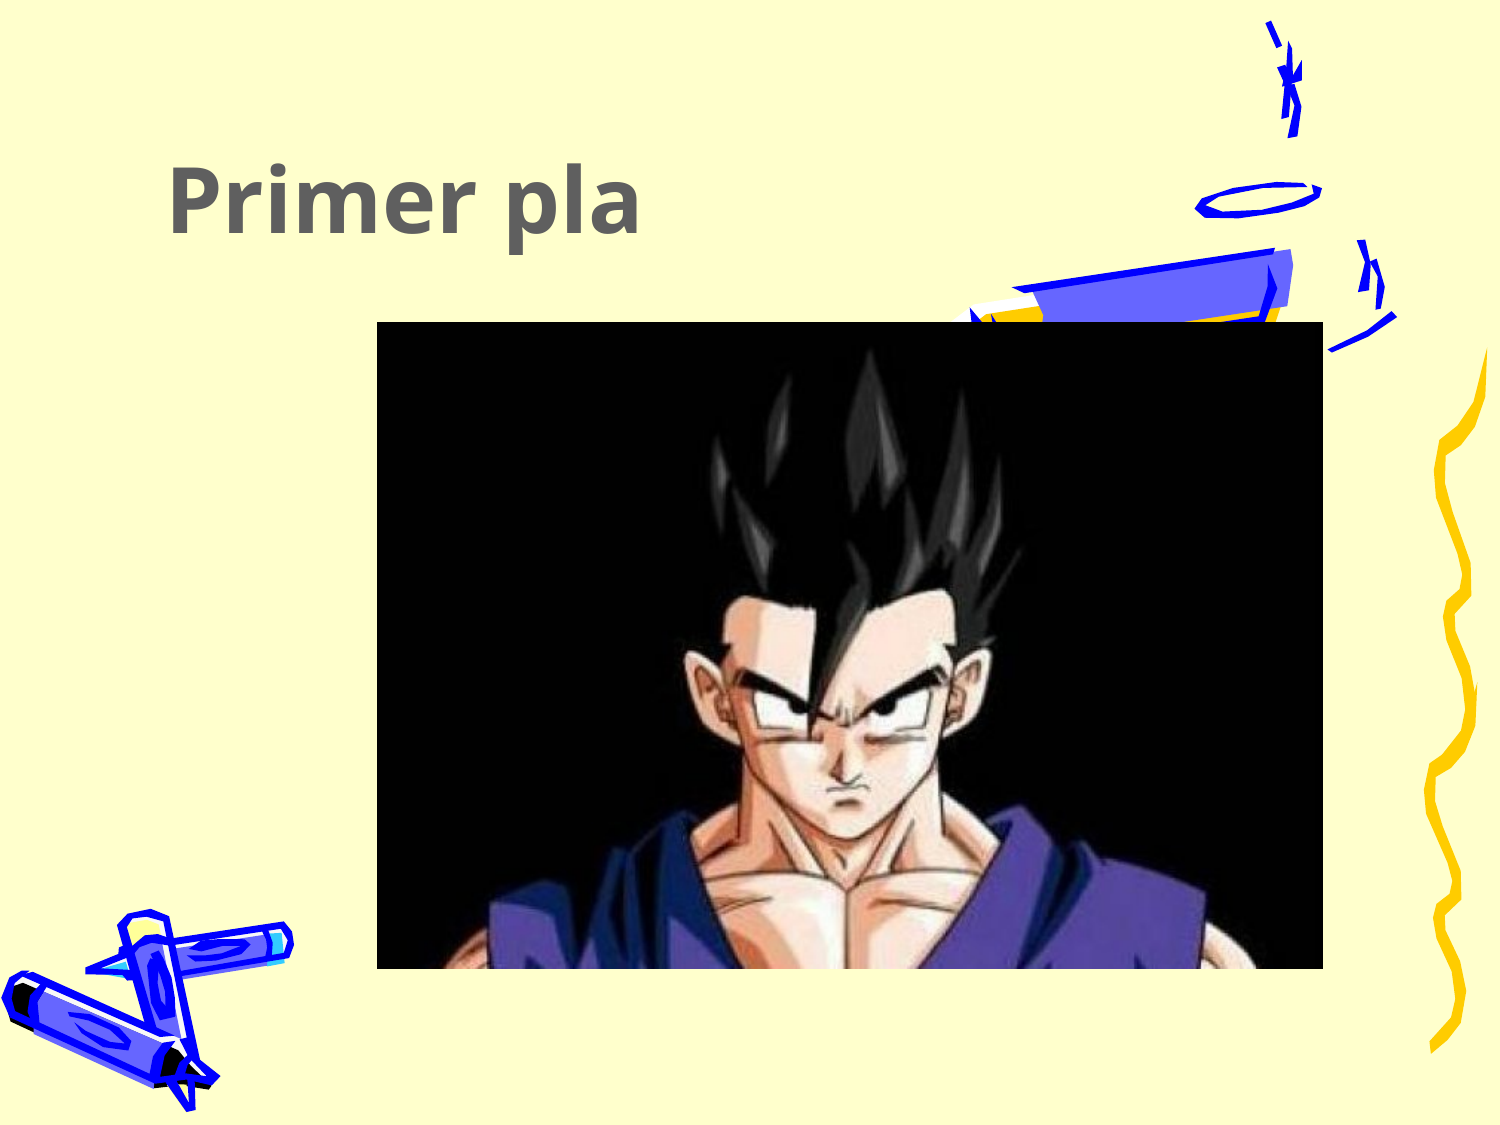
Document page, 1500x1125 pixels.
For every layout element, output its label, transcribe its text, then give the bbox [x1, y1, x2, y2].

title Primer pla [112, 118, 697, 260]
picture [377, 323, 1323, 969]
